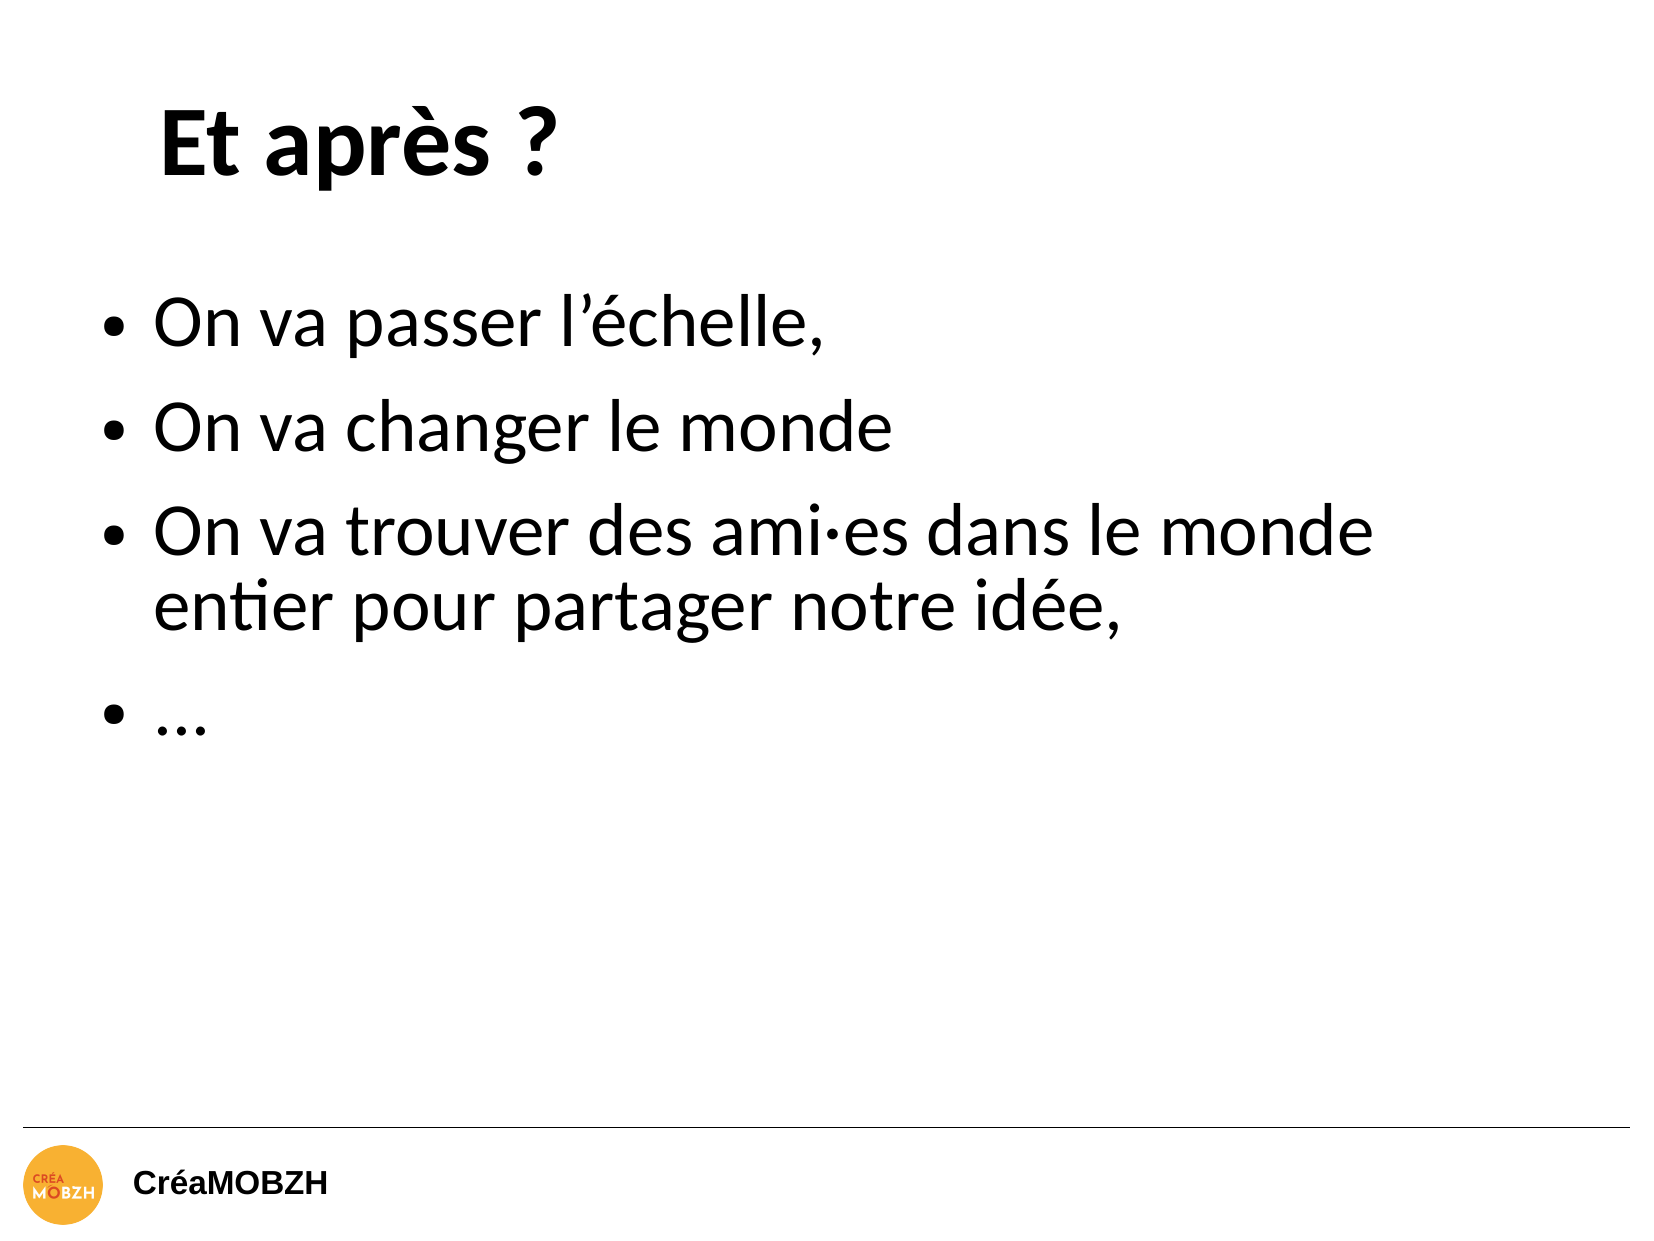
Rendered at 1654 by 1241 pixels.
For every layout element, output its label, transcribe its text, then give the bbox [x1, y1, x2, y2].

title Et après ? [11, 47, 1347, 255]
text_box CréaMOBZH [118, 1157, 1040, 1241]
picture [23, 1145, 103, 1225]
list On va passer l’échelle, On va changer le monde On va trouver des ami·es dans le monde entier pour partager notre idée, ... [82, 290, 1571, 1028]
